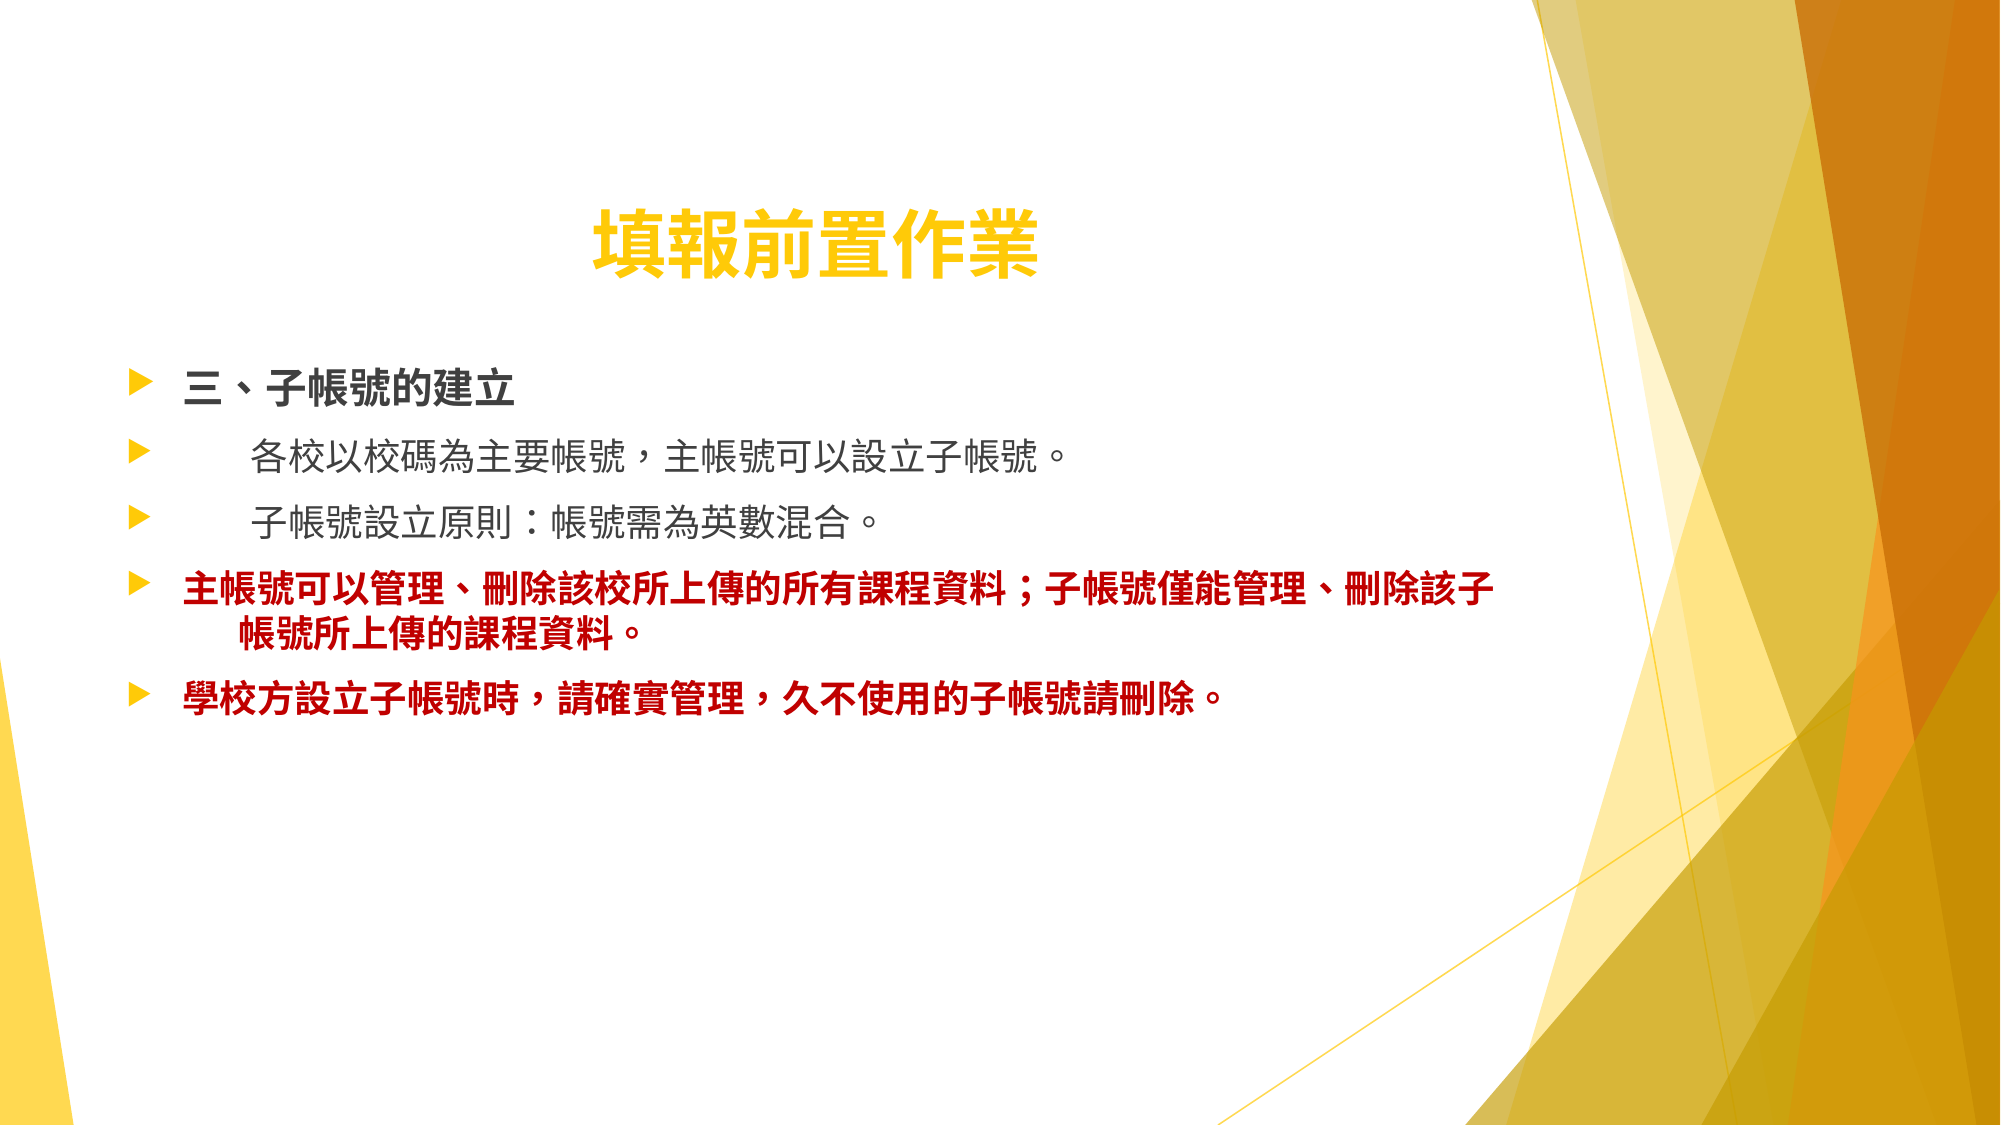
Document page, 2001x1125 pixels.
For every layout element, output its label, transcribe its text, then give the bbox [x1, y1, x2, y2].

title 填報前置作業 [111, 99, 1522, 317]
list 三、子帳號的建立 各校以校碼為主要帳號，主帳號可以設立子帳號。 子帳號設立原則：帳號需為英數混合。 主帳號可以管理、刪除該校所上傳的所有課程資料；子帳號僅能管理、刪除該子帳號所上傳的課程資料。 學校方設立子帳號時，請確實管理，久不使用的子帳號請刪除。 [111, 354, 1522, 992]
